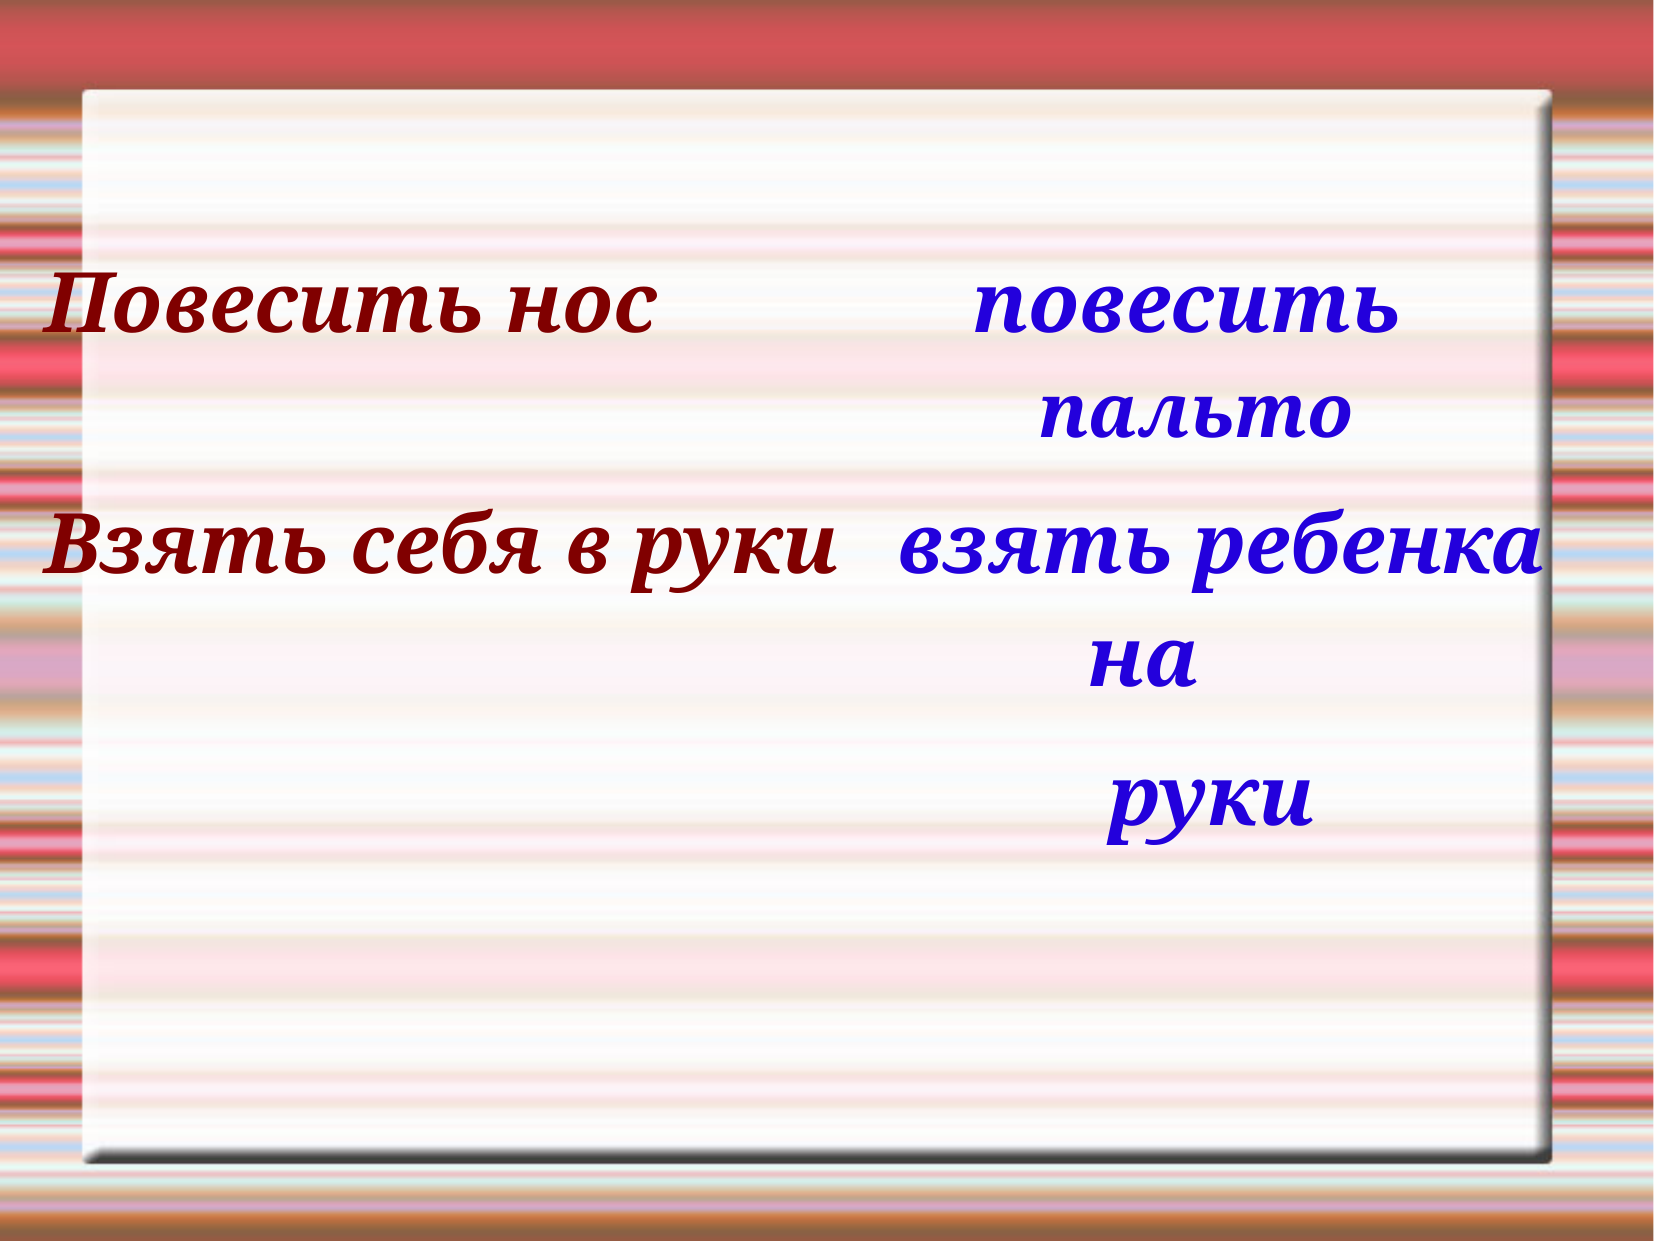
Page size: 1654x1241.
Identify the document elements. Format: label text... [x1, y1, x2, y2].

text_box Повесить нос повесить пальто Взять себя в руки взять ребенка на руки [29, 236, 1654, 1152]
picture [0, 0, 1654, 1241]
